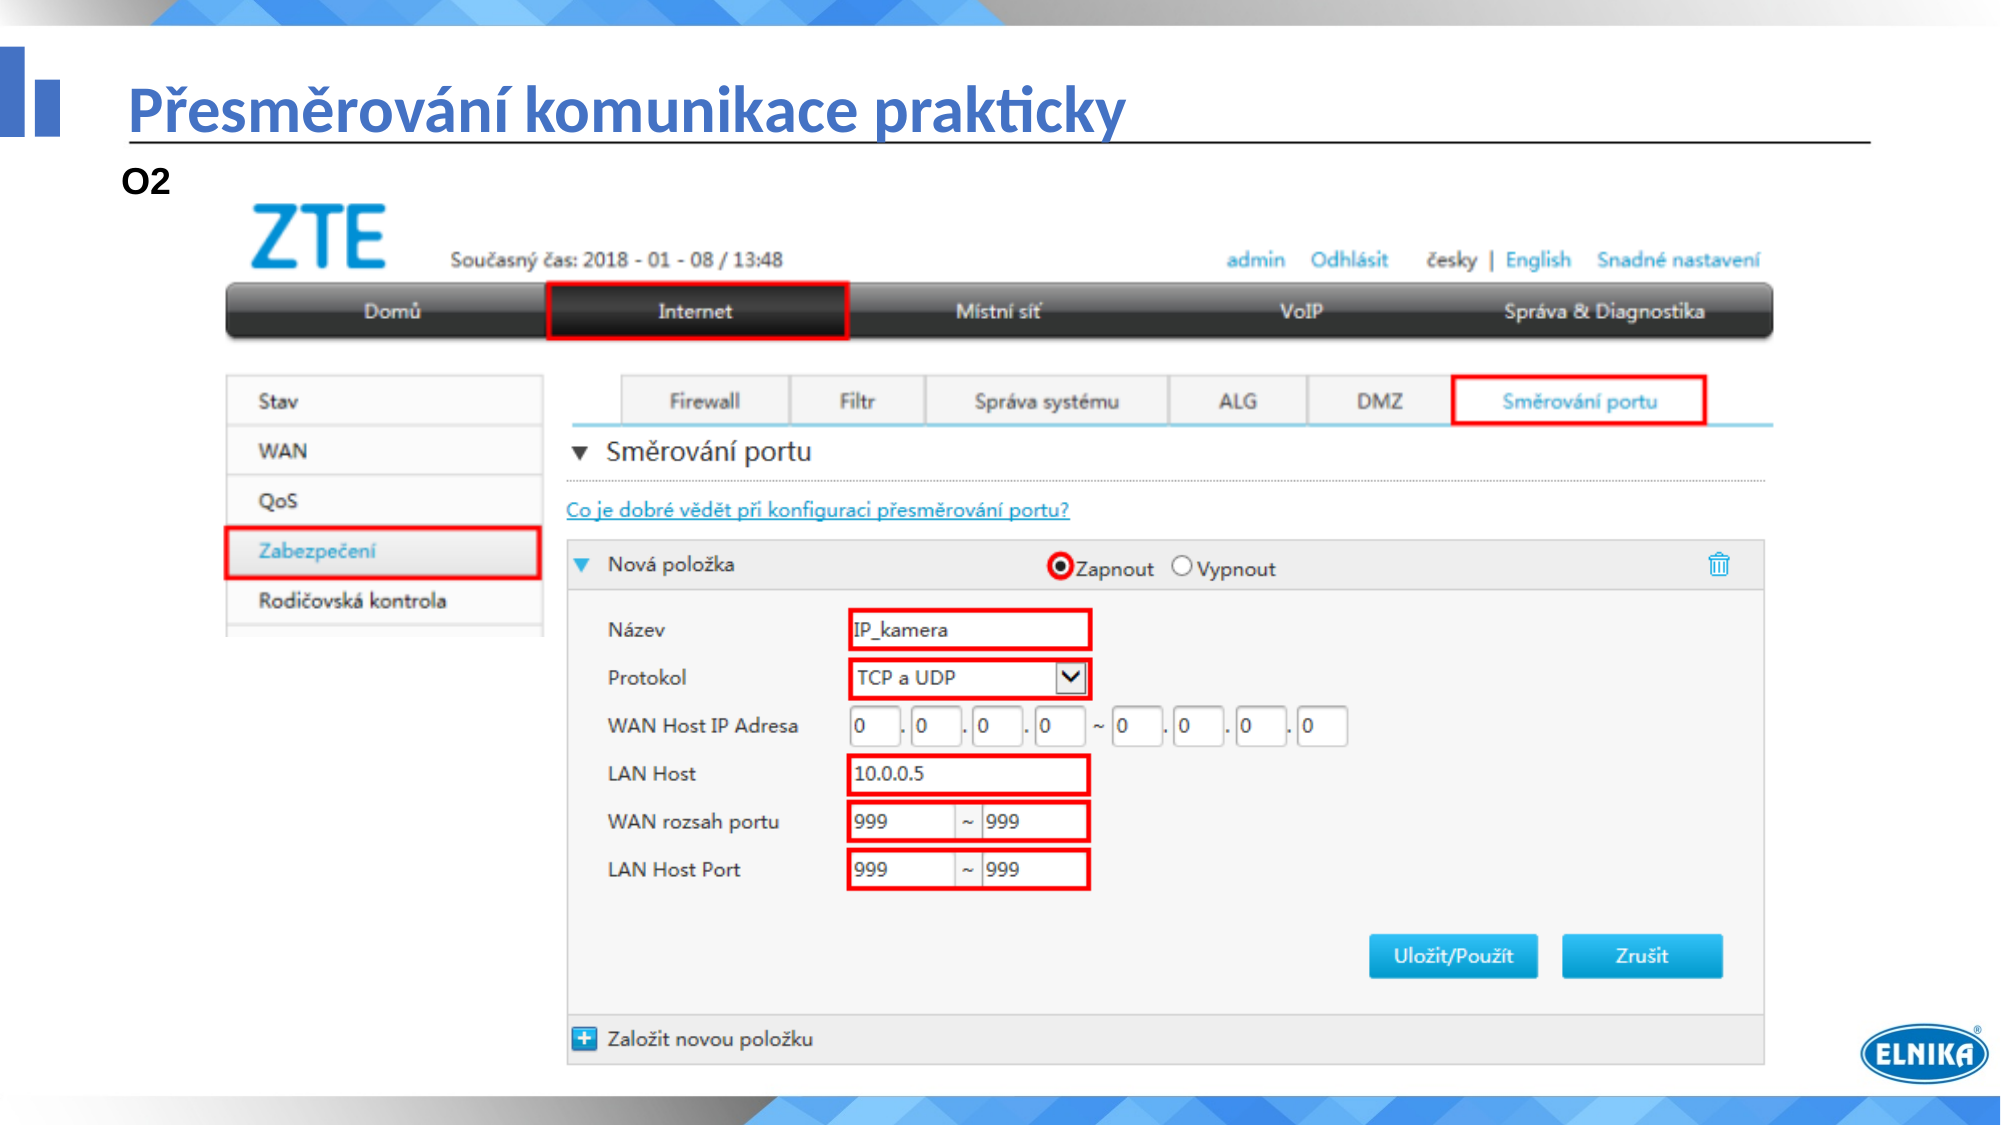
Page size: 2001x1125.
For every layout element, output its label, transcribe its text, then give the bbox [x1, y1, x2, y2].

text_box O2 [106, 154, 550, 211]
picture [0, 0, 2001, 1125]
text_box Přesměrování komunikace prakticky [78, 58, 1211, 154]
